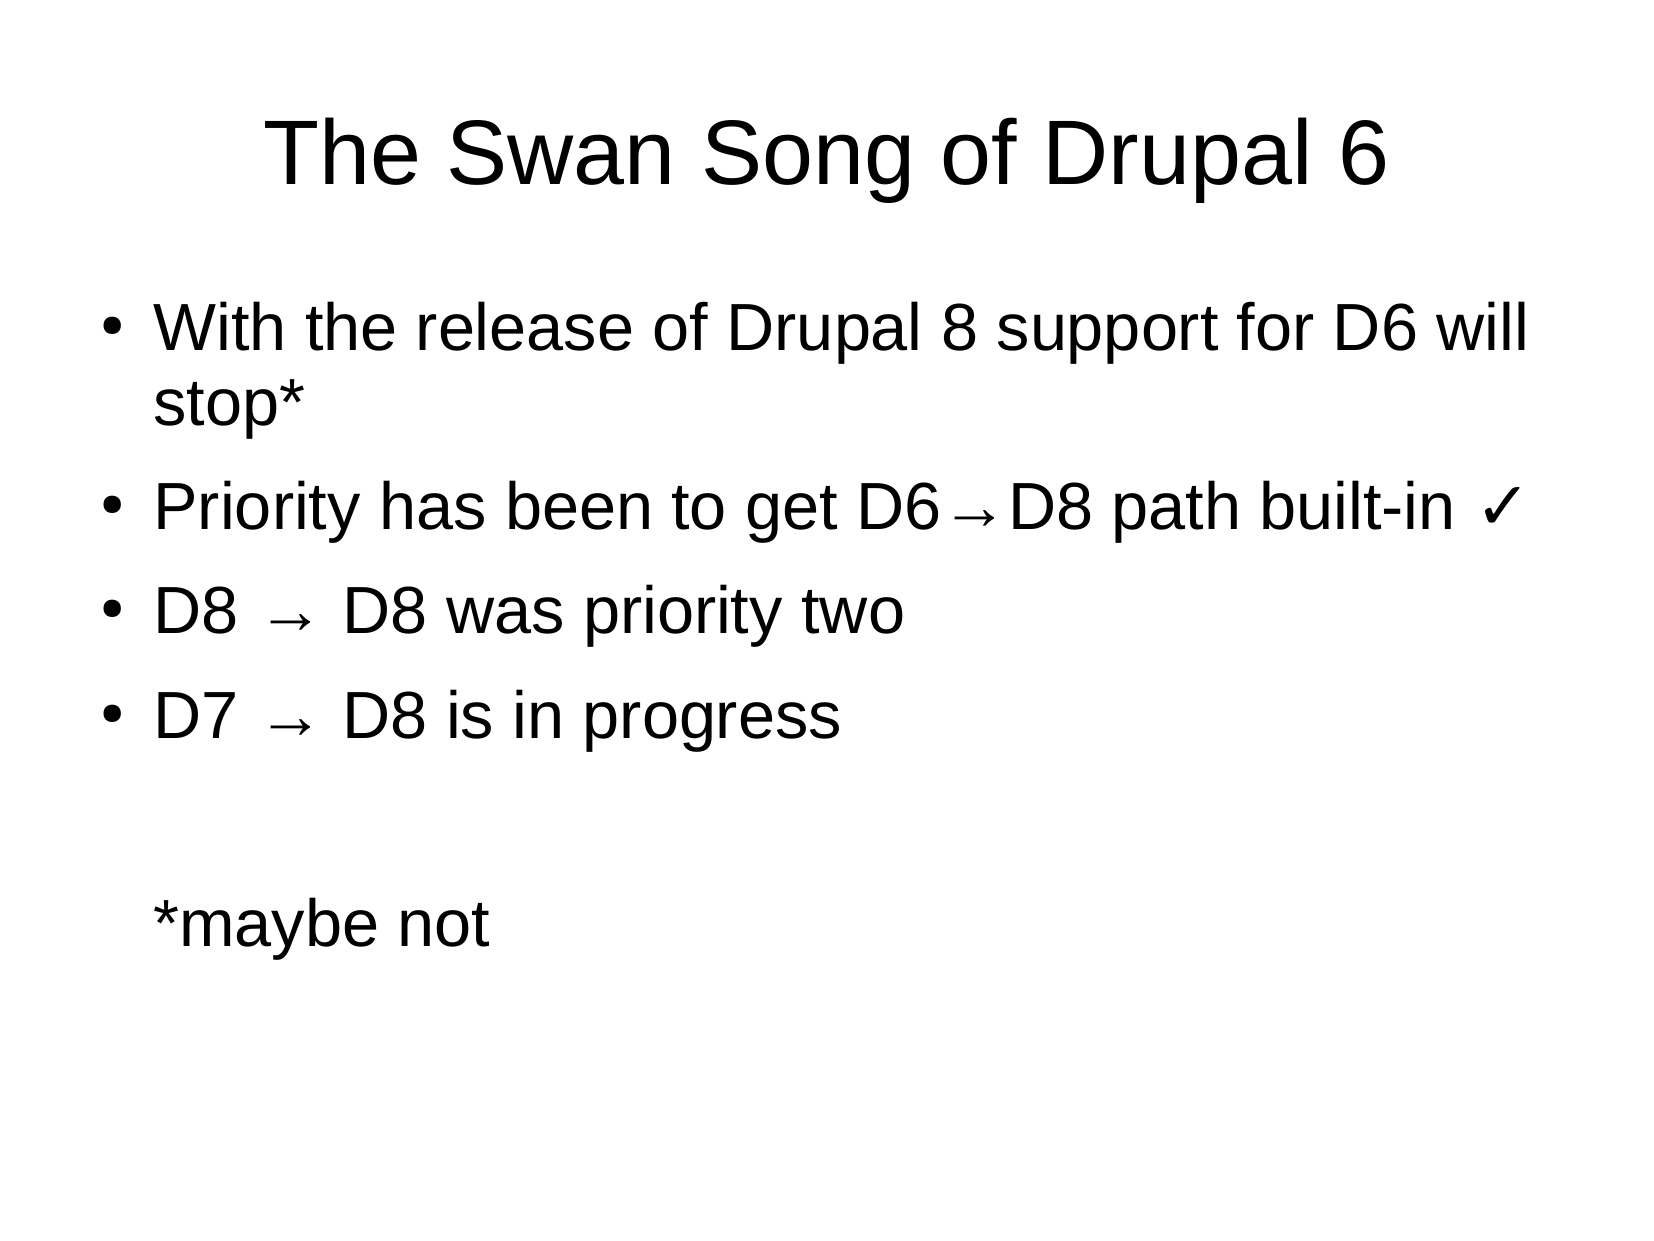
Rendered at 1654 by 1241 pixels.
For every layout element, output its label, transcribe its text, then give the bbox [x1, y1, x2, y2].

title The Swan Song of Drupal 6 [82, 49, 1571, 257]
list With the release of Drupal 8 support for D6 will stop* Priority has been to get D6→D8 path built-in ✓ D8 → D8 was priority two D7 → D8 is in progress *maybe not [82, 290, 1538, 1010]
